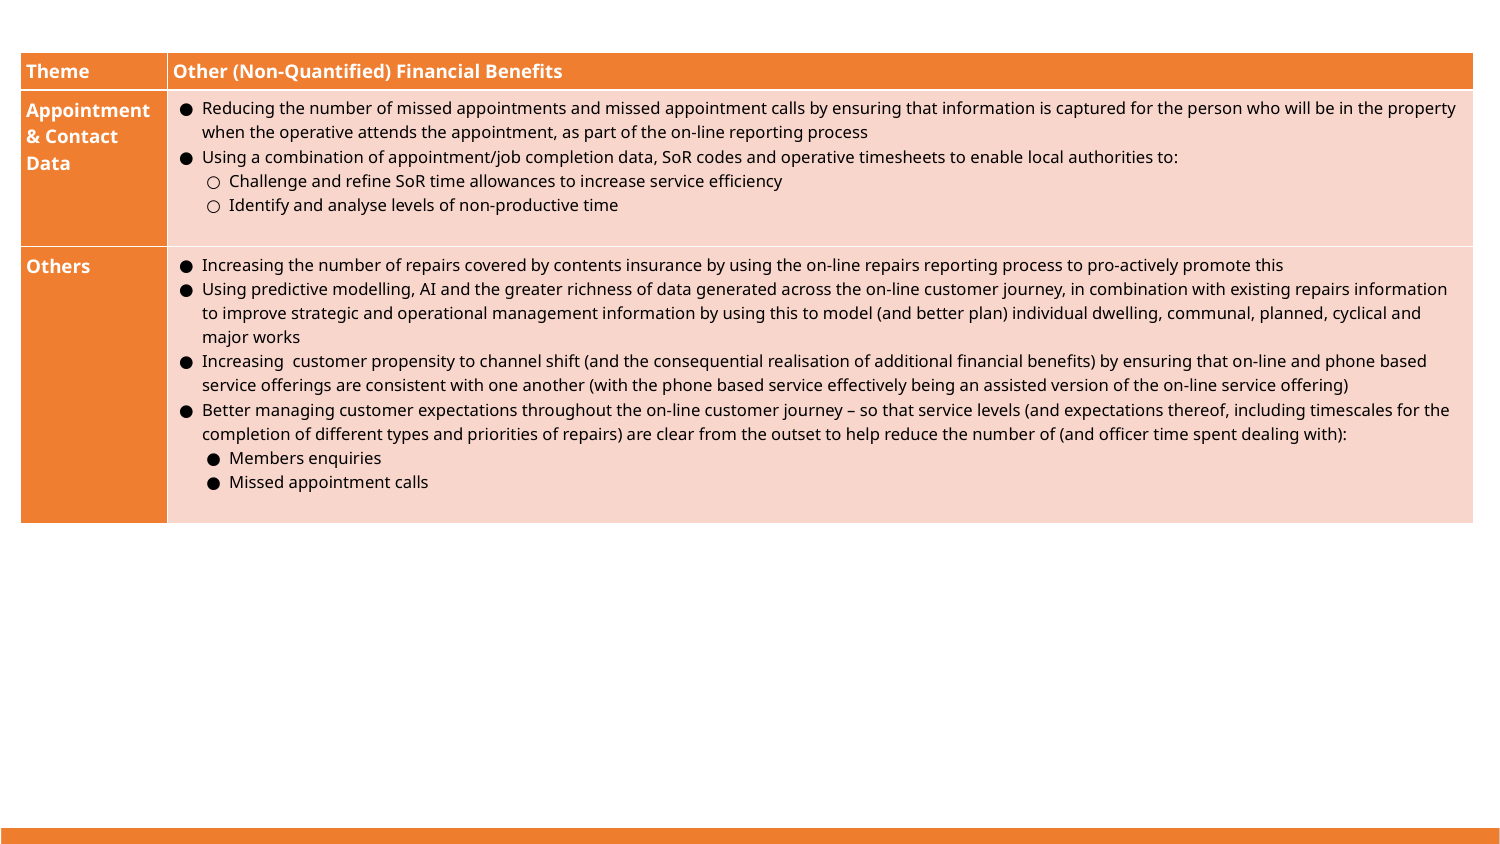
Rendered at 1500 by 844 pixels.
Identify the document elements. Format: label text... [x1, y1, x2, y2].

table_header Theme [21, 53, 167, 89]
table_header Other (Non-Quantified) Financial Benefits [168, 53, 1473, 89]
table_cell Increasing the number of repairs covered by contents insurance by using the on-line repairs reporting process to pro-actively promote this Using predictive modelling, AI and the greater richness of data generated across the on-line customer journey, in combination with existing repairs information to improve strategic and operational management information by using this to model (and better plan) individual dwelling, communal, planned, cyclical and major works Increasing customer propensity to channel shift (and the consequential realisation of additional financial benefits) by ensuring that on-line and phone based service offerings are consistent with one another (with the phone based service effectively being an assisted version of the on-line service offering) Better managing customer expectations throughout the on-line customer journey – so that service levels (and expectations thereof, including timescales for the completion of different types and priorities of repairs) are clear from the outset to help reduce the number of (and officer time spent dealing with): Members enquiries Missed appointment calls [168, 247, 1473, 523]
picture [0, 828, 1500, 844]
table_cell Others [21, 247, 167, 523]
table_cell Reducing the number of missed appointments and missed appointment calls by ensuring that information is captured for the person who will be in the property when the operative attends the appointment, as part of the on-line reporting process Using a combination of appointment/job completion data, SoR codes and operative timesheets to enable local authorities to: Challenge and refine SoR time allowances to increase service efficiency Identify and analyse levels of non-productive time [168, 91, 1473, 246]
table_cell Appointment & Contact Data [21, 91, 167, 246]
